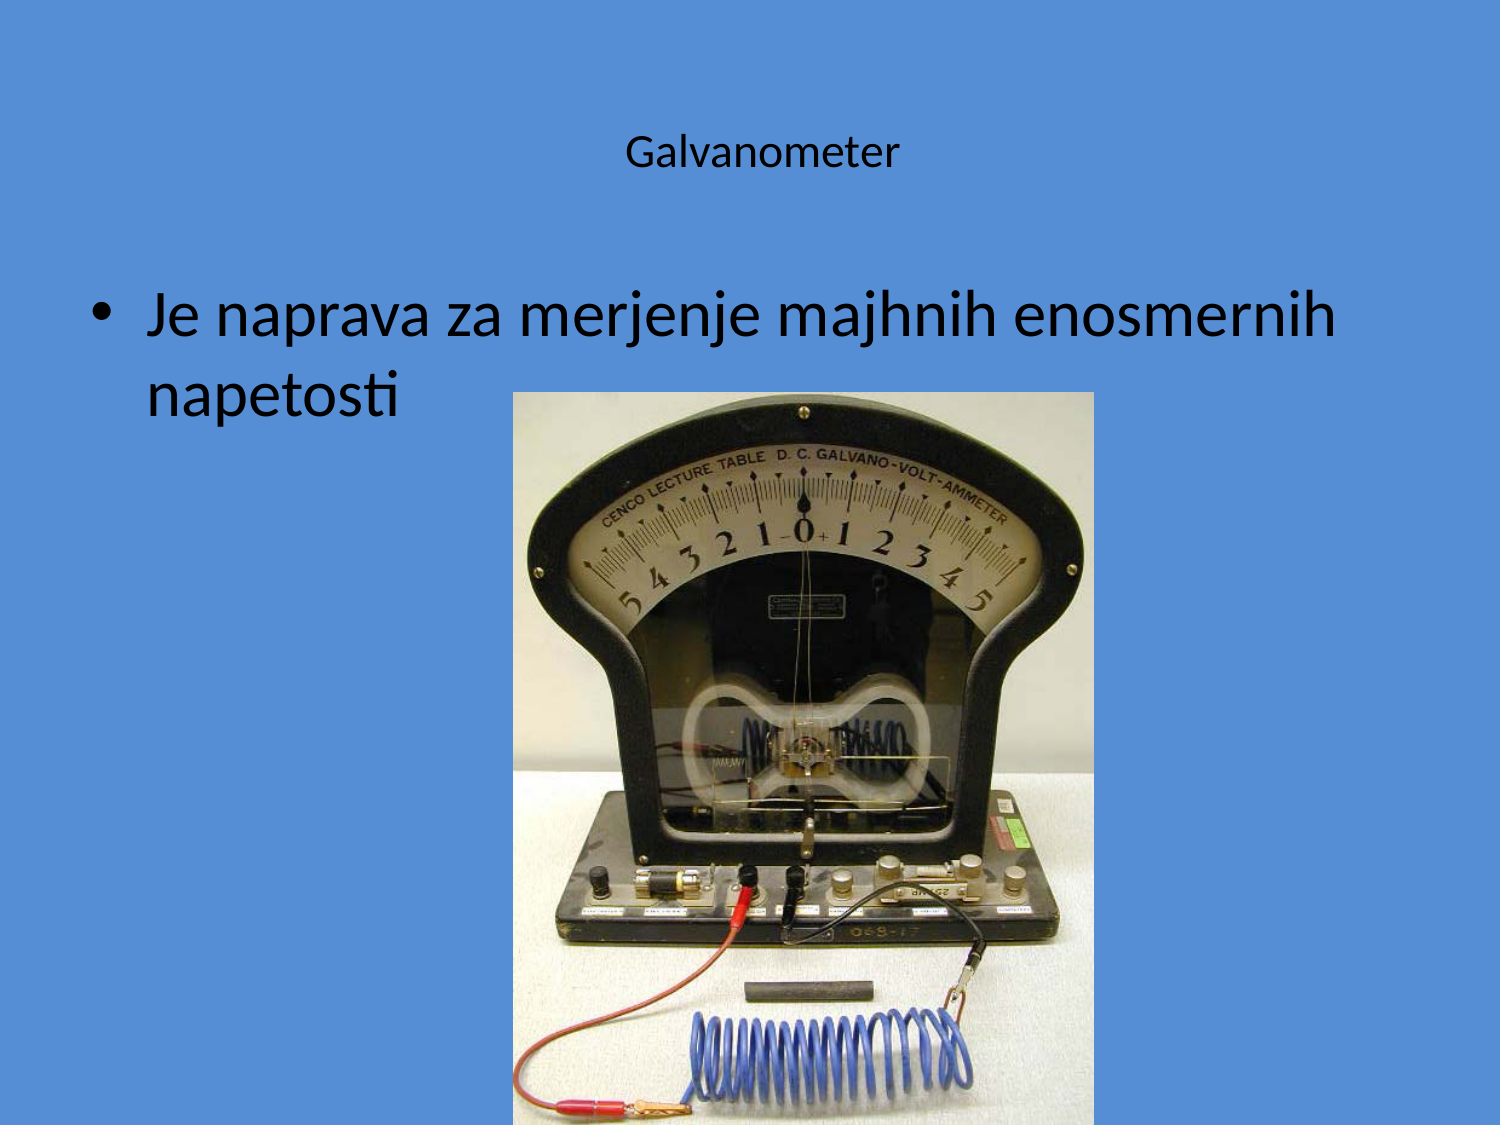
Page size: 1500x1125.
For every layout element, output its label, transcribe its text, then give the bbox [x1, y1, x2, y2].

picture [513, 392, 1094, 1125]
title Galvanometer [88, 54, 1439, 243]
list Je naprava za merjenje majhnih enosmernih napetosti [75, 262, 1425, 1005]
